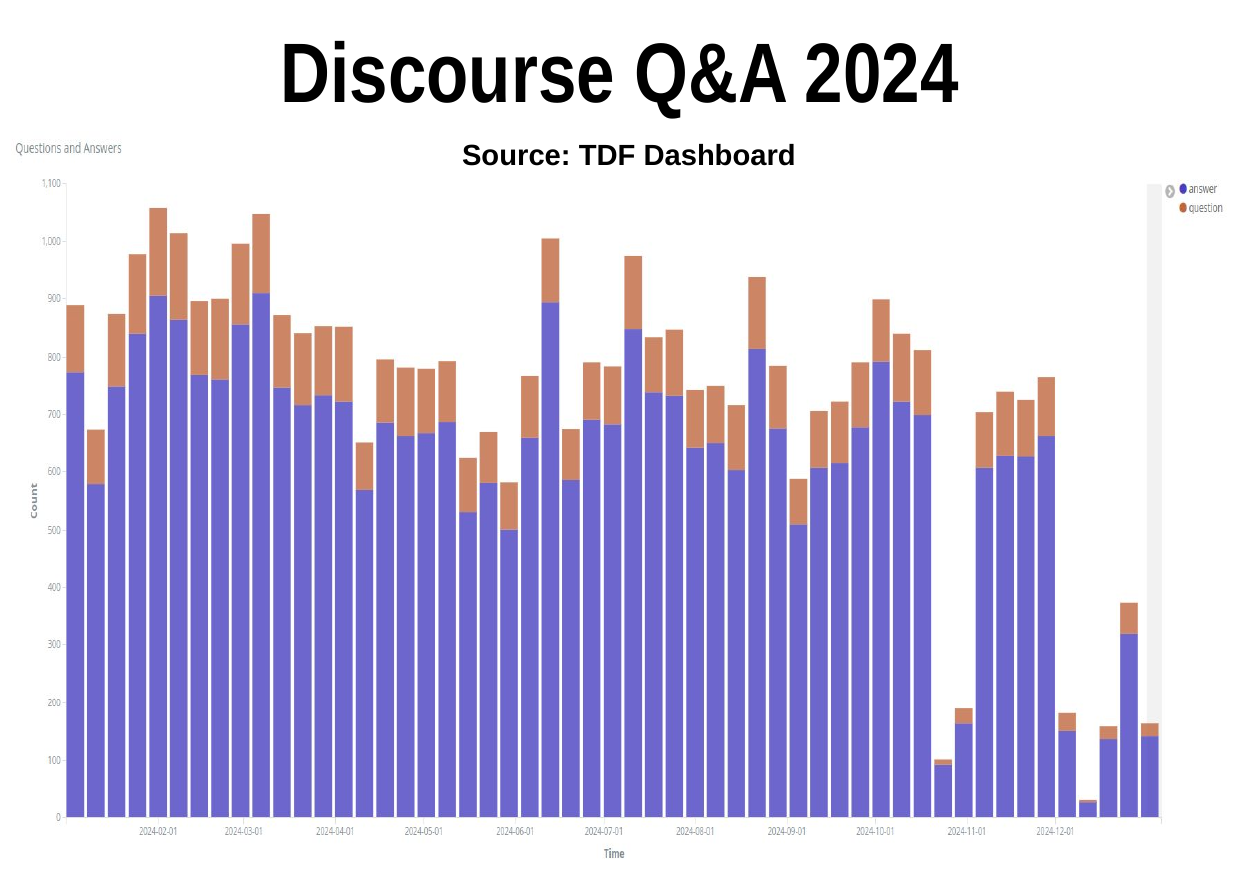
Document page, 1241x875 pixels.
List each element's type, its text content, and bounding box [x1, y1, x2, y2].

text_box Source: TDF Dashboard [447, 131, 812, 185]
title Discourse Q&A 2024 [11, 12, 1229, 132]
picture [11, 132, 1229, 863]
